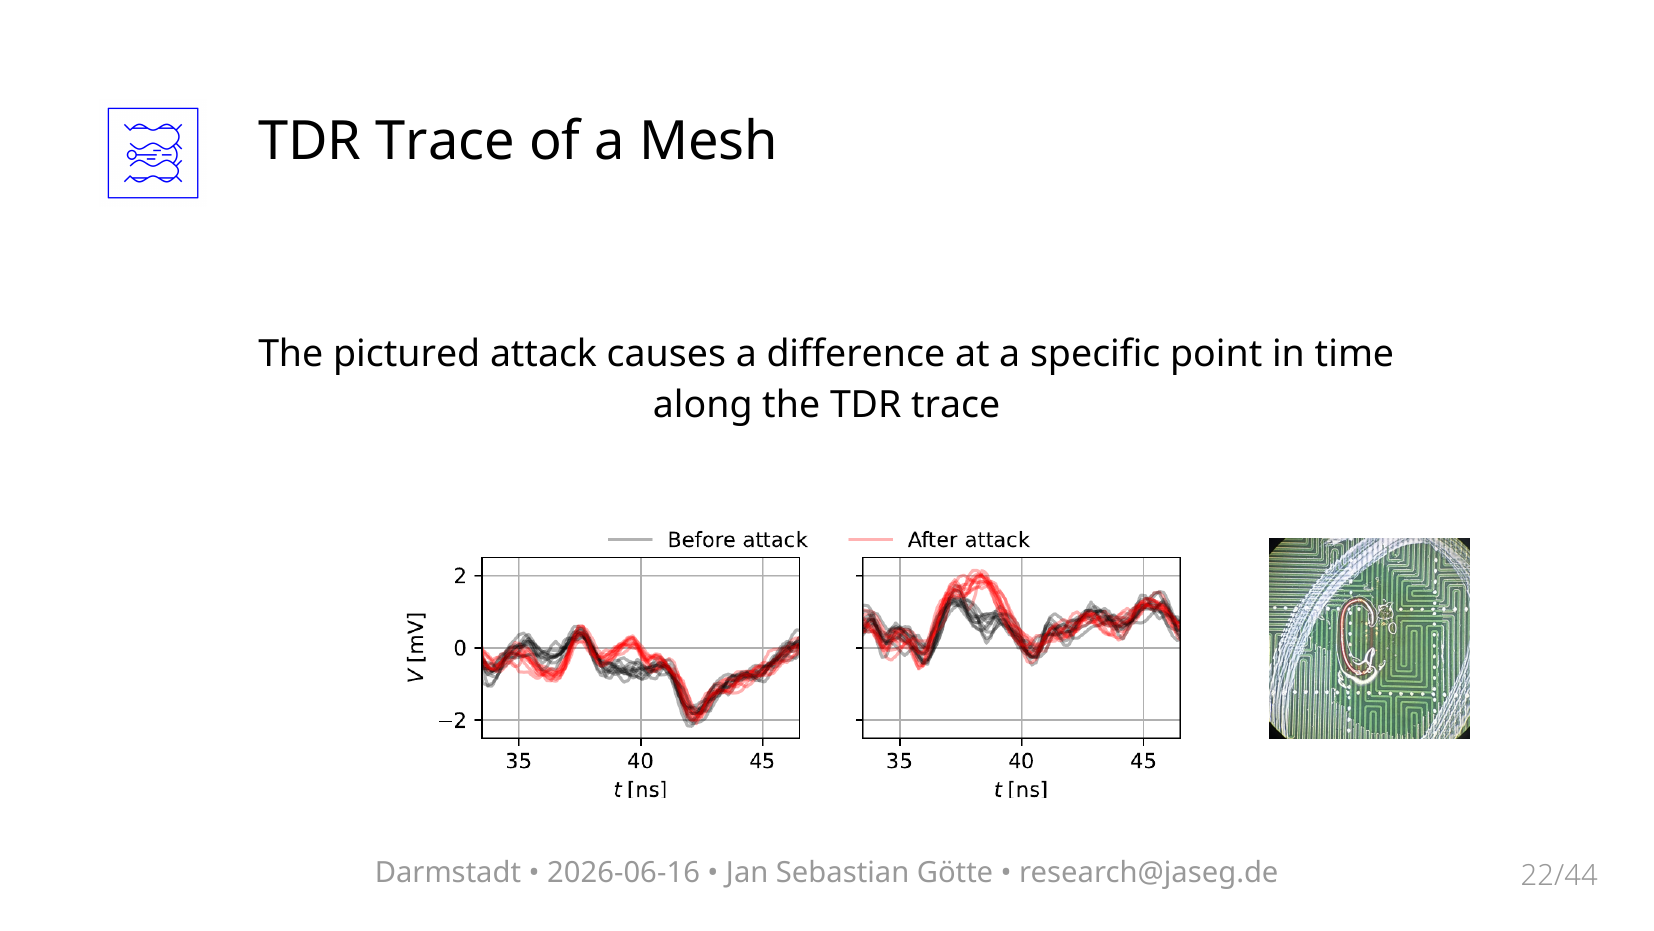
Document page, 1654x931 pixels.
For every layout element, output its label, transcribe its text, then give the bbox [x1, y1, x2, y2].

picture [369, 497, 1470, 798]
picture [99, 99, 207, 207]
text_box TDR Trace of a Mesh [243, 93, 1543, 213]
text_box The pictured attack causes a difference at a specific point in time along the TDR trace [248, 326, 1406, 458]
